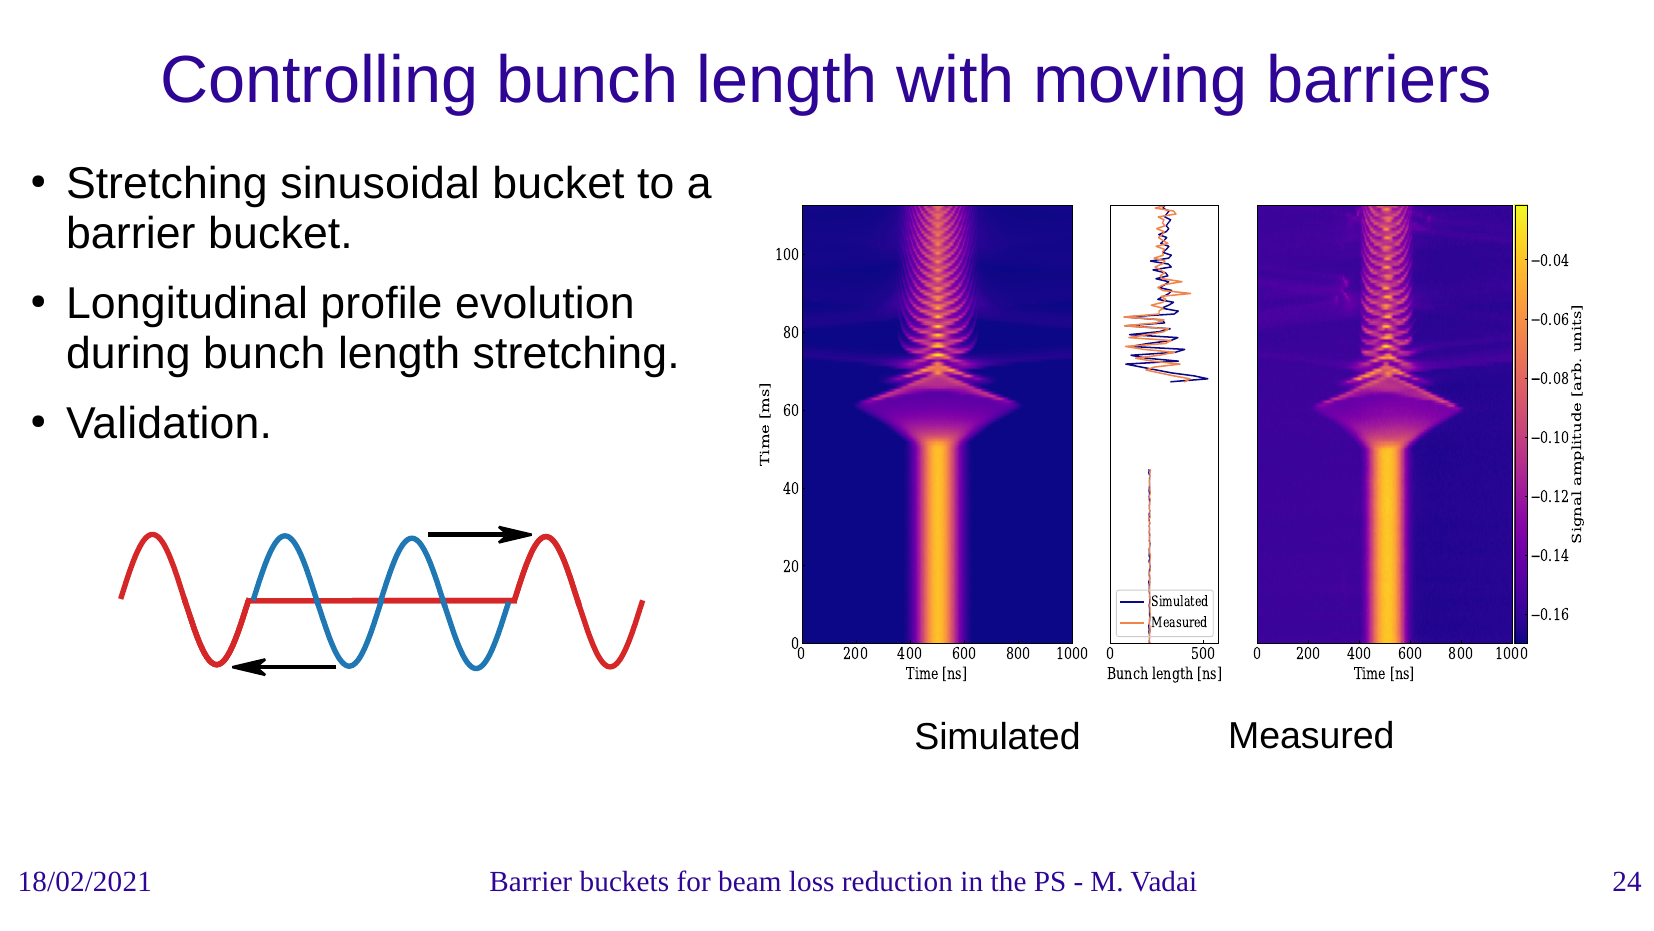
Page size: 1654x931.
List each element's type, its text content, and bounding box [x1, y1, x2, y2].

list Stretching sinusoidal bucket to a barrier bucket. Longitudinal profile evolution during bunch length stretching. Validation. [18, 158, 745, 455]
picture [116, 523, 648, 679]
text_box Simulated [899, 707, 1096, 765]
text_box Measured [1213, 707, 1410, 765]
picture [744, 187, 1603, 719]
title Controlling bunch length with moving barriers [82, 0, 1571, 182]
